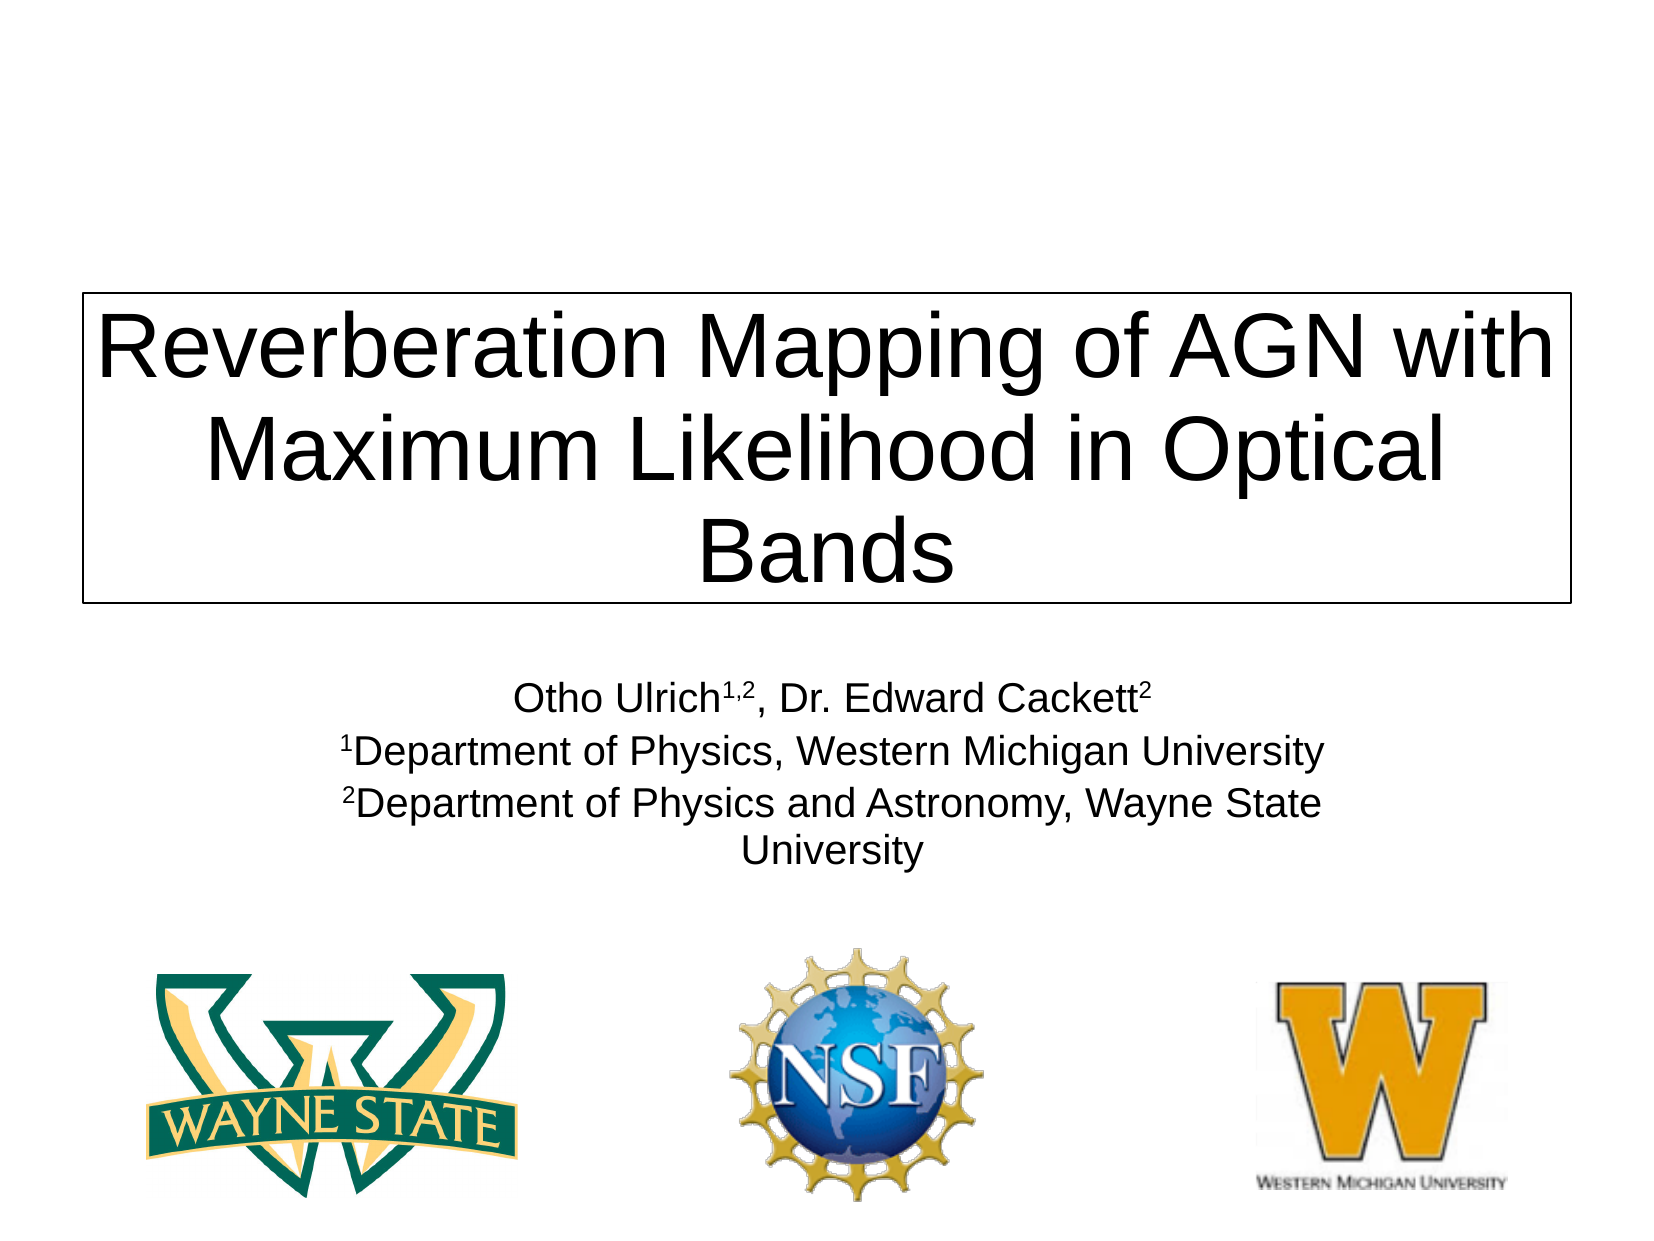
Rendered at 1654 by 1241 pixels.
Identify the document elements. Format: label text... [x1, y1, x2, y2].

subtitle Otho Ulrich1,2, Dr. Edward Cackett2 1Department of Physics, Western Michigan University 2Department of Physics and Astronomy, Wayne State University [270, 675, 1396, 1035]
title Reverberation Mapping of AGN with Maximum Likelihood in Optical Bands [82, 293, 1571, 604]
picture [146, 974, 518, 1198]
picture [1255, 981, 1508, 1190]
picture [727, 944, 987, 1206]
